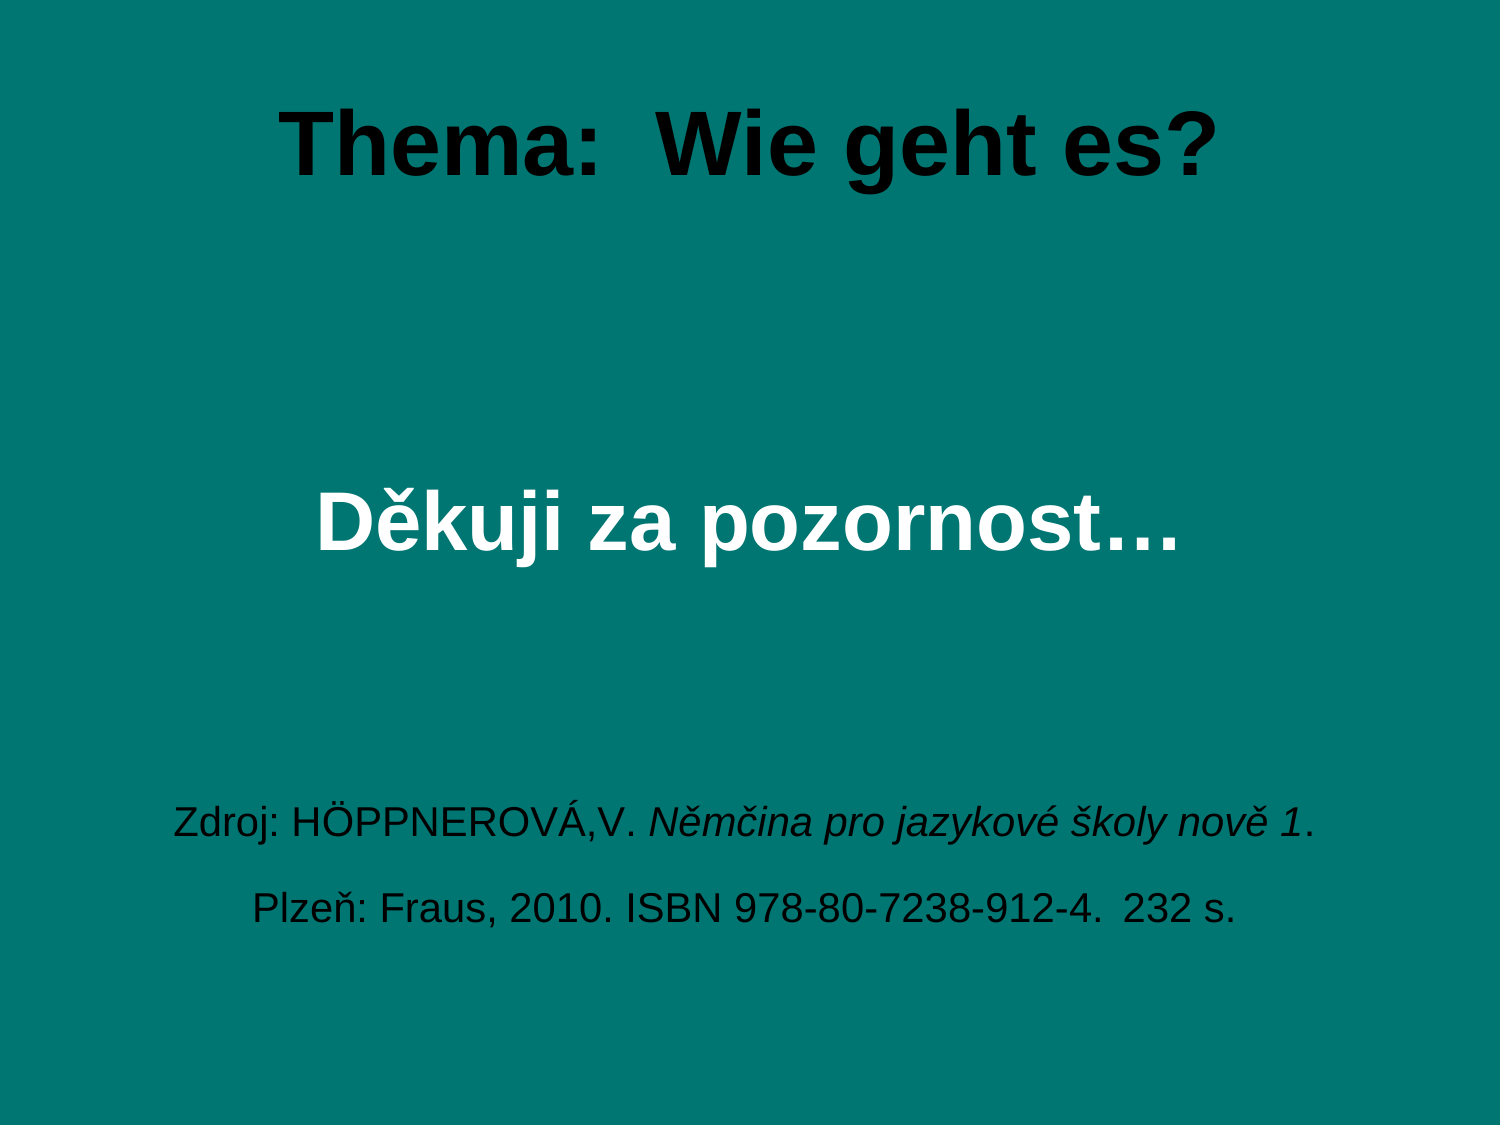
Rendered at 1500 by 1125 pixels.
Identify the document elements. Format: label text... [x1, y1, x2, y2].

list Děkuji za pozornost… Zdroj: HÖPPNEROVÁ,V. Němčina pro jazykové školy nově 1. Plzeň: Fraus, 2010. ISBN 978-80-7238-912-4. 232 s. [75, 262, 1426, 1007]
title Thema: Wie geht es? [75, 45, 1426, 233]
